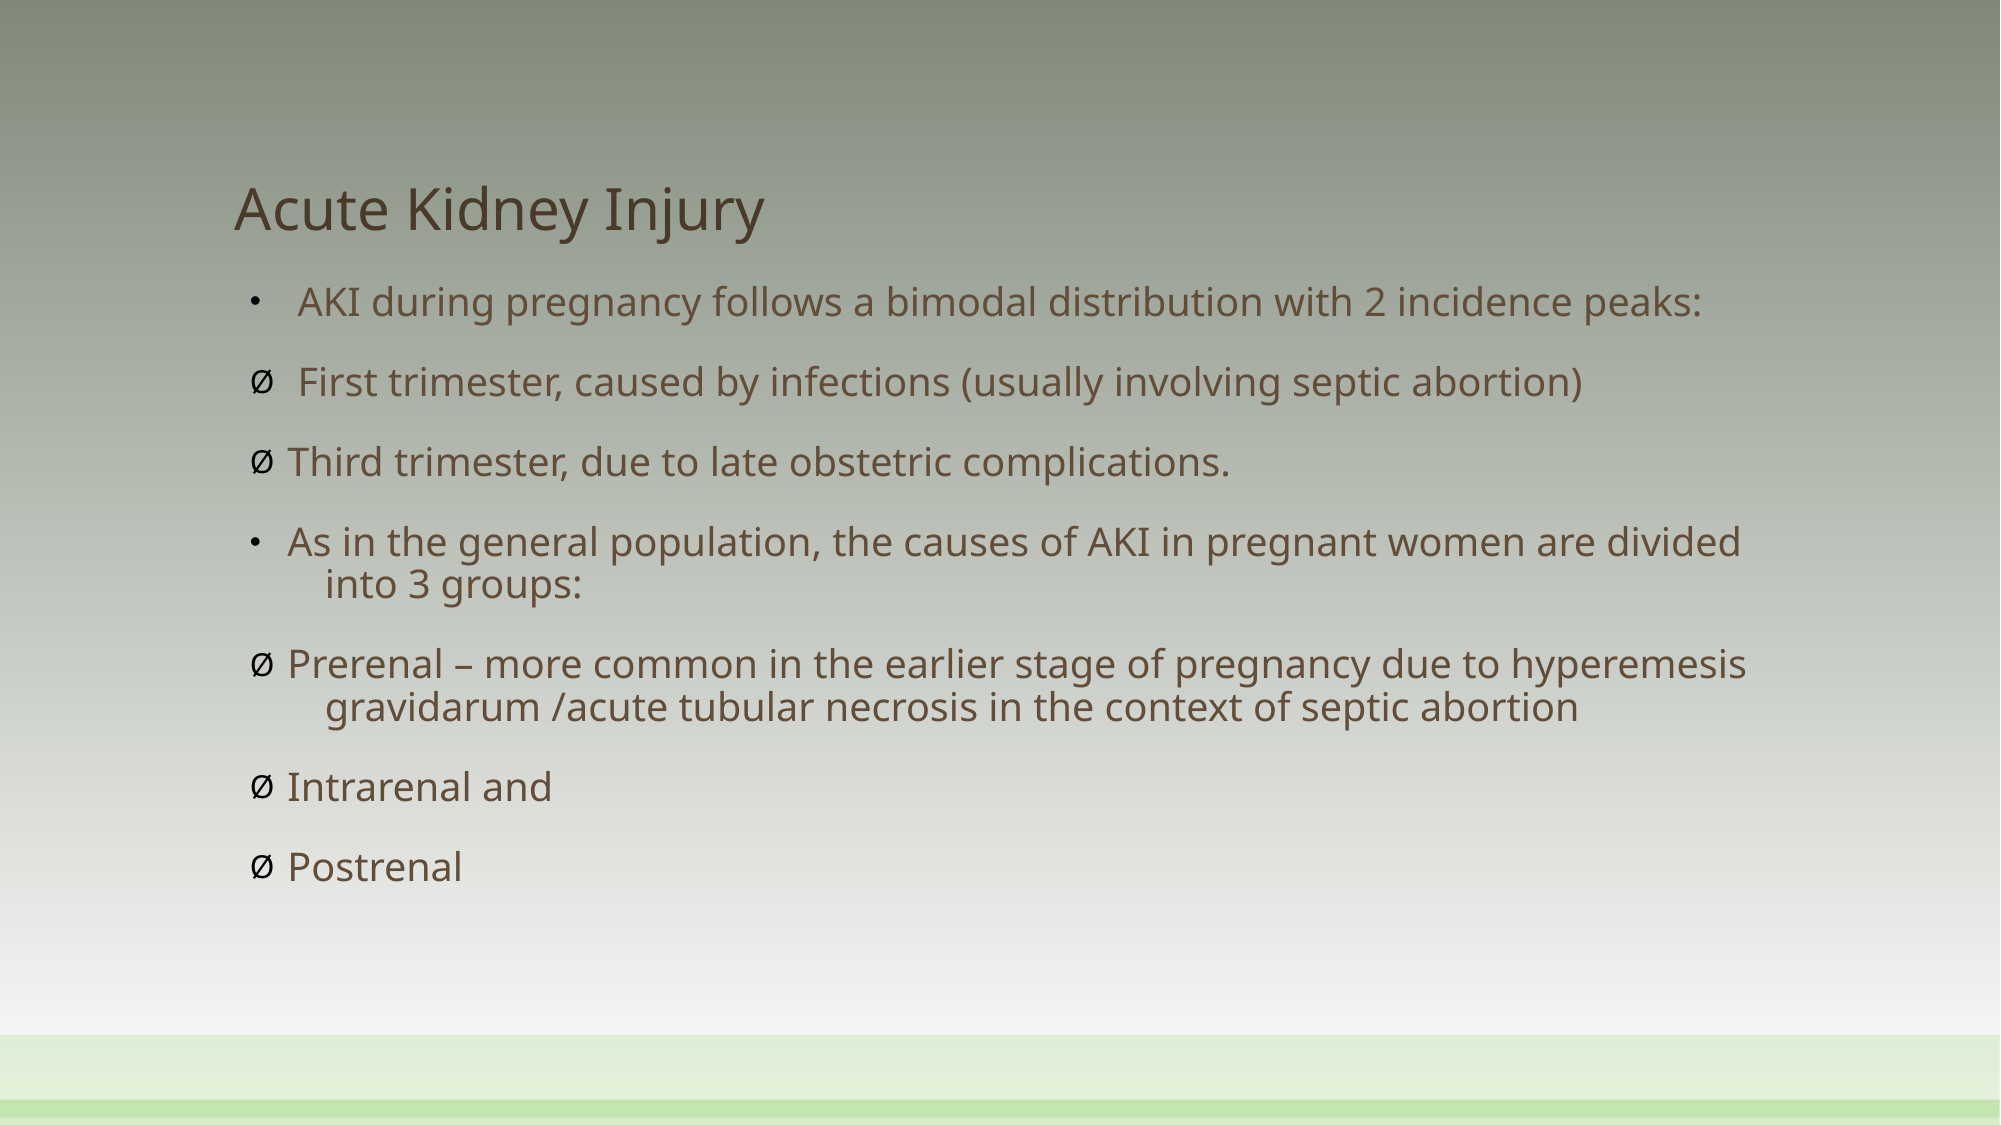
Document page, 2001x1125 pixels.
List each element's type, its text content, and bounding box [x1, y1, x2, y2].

list AKI during pregnancy follows a bimodal distribution with 2 incidence peaks: First trimester, caused by infections (usually involving septic abortion) Third trimester, due to late obstetric complications. As in the general population, the causes of AKI in pregnant women are divided into 3 groups: Prerenal – more common in the earlier stage of pregnancy due to hyperemesis gravidarum /acute tubular necrosis in the context of septic abortion Intrarenal and Postrenal [219, 274, 1780, 987]
title Acute Kidney Injury [219, 71, 1780, 251]
